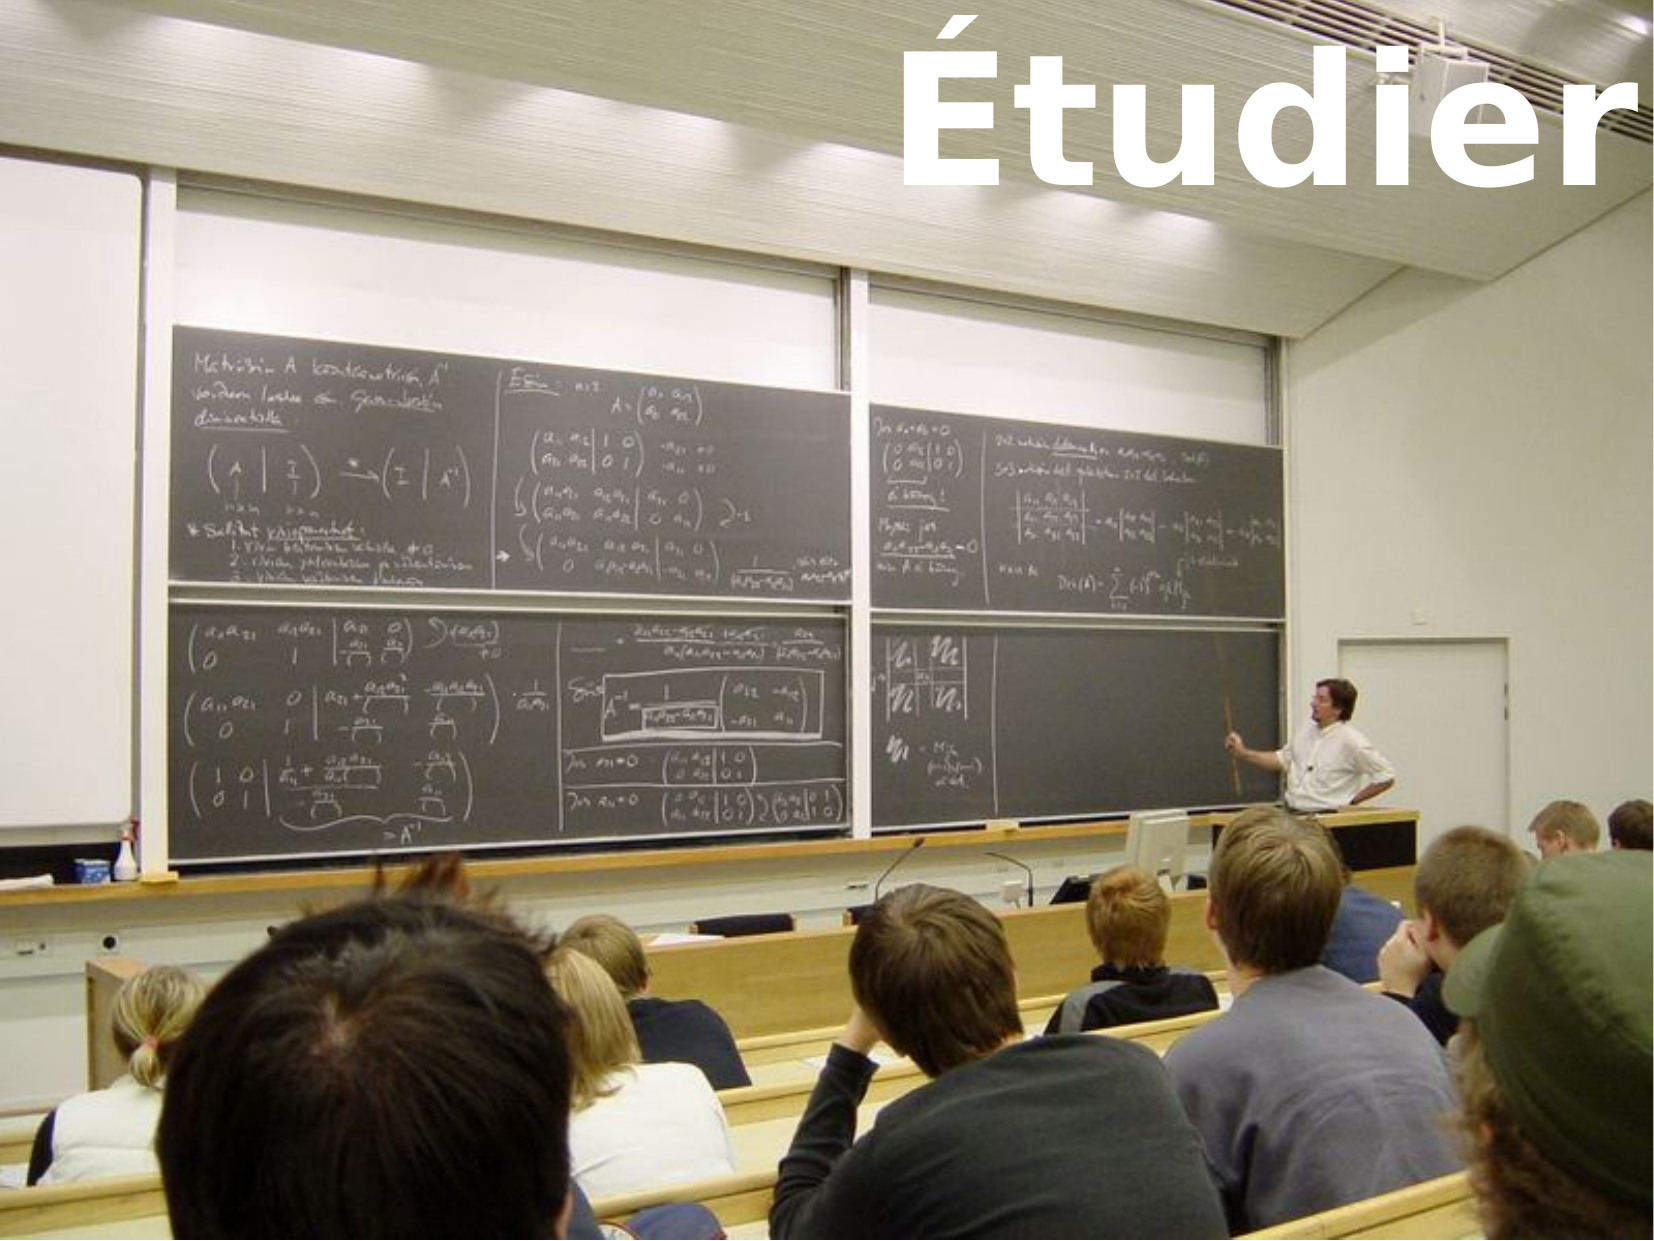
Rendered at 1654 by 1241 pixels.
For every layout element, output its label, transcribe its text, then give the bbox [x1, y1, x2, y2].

text_box Étudier [797, 8, 1654, 237]
picture [0, 0, 1654, 1240]
